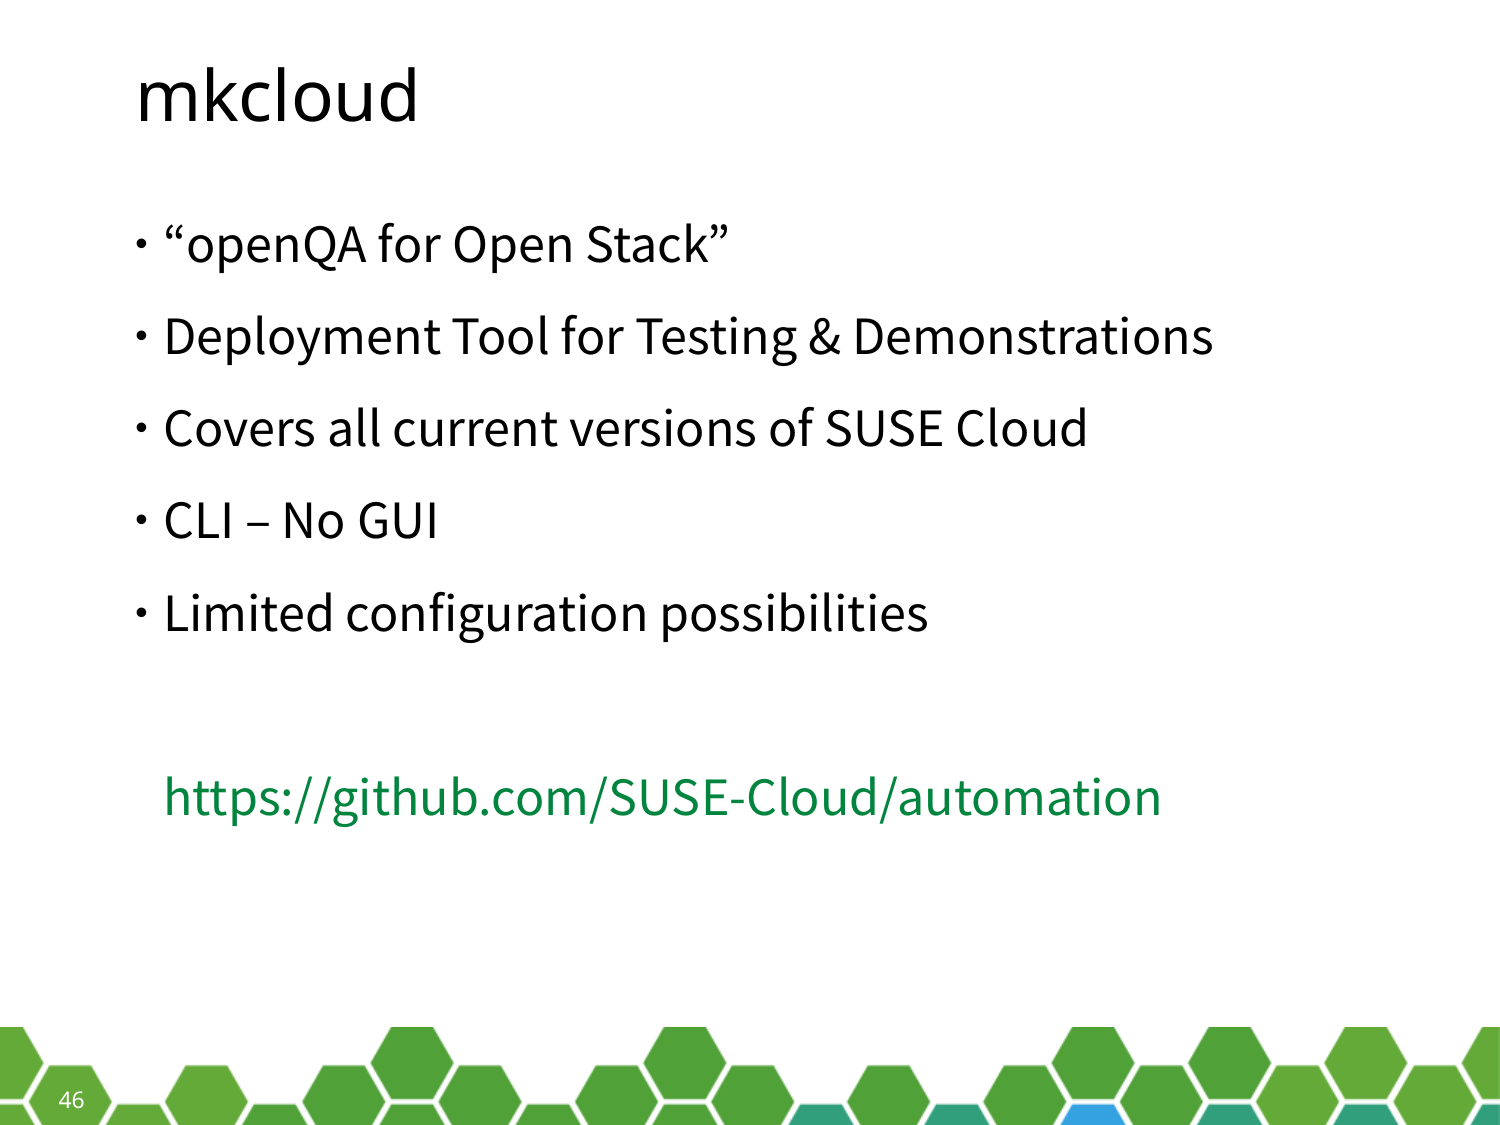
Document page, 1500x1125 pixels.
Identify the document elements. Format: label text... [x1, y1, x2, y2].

list “openQA for Open Stack” Deployment Tool for Testing & Demonstrations Covers all current versions of SUSE Cloud CLI – No GUI Limited configuration possibilities https://github.com/SUSE-Cloud/automation [135, 208, 1372, 862]
title mkcloud [135, 12, 1372, 175]
picture [0, 1027, 1500, 1125]
